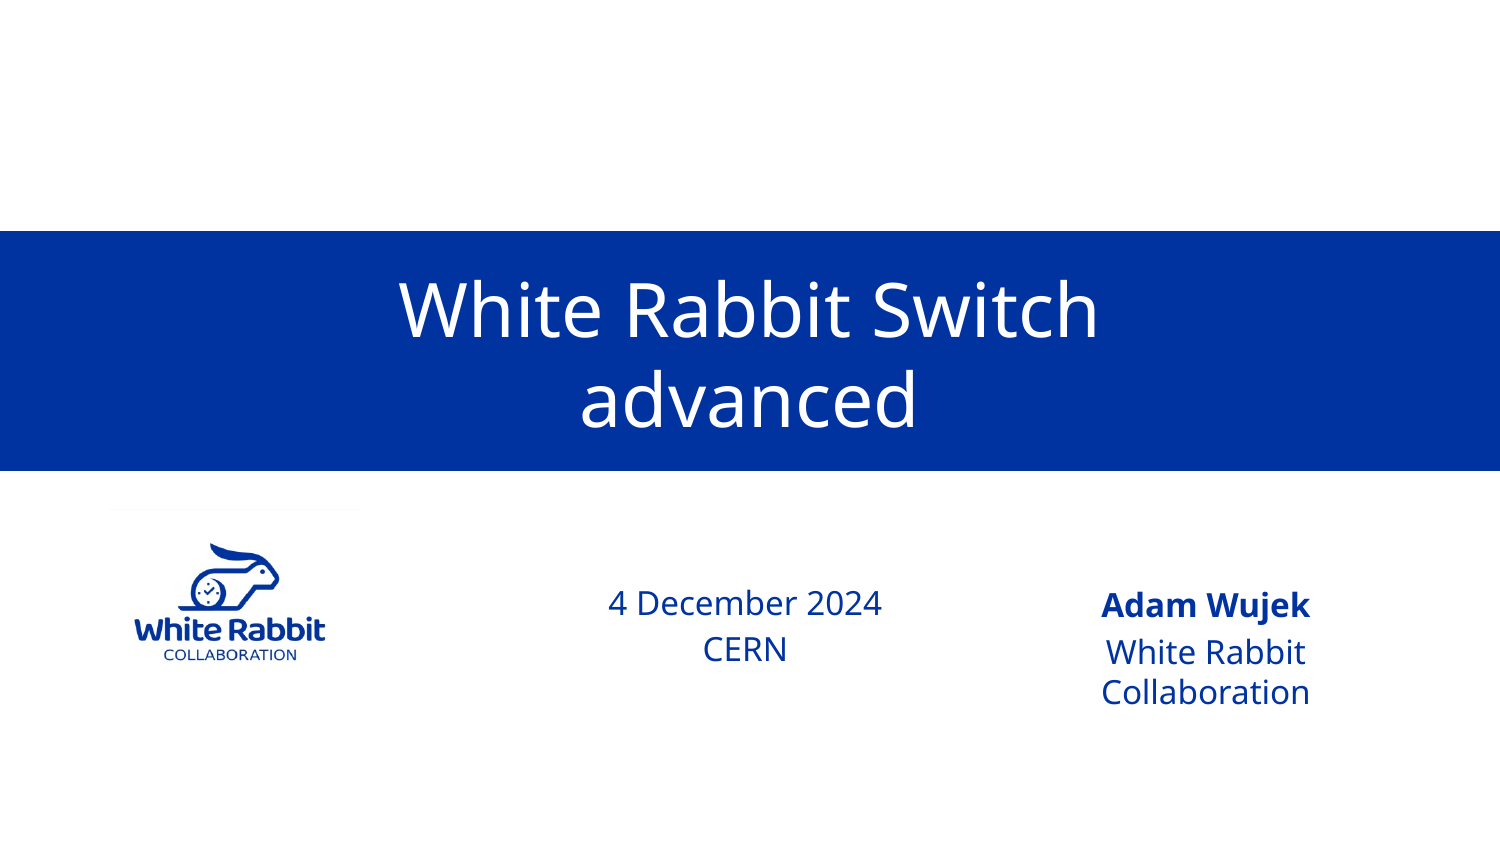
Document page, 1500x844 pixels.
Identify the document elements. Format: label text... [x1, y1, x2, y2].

picture [108, 509, 360, 695]
text_box [0, 232, 1500, 469]
title White Rabbit Switch advanced [112, 262, 1388, 443]
subtitle Adam Wujek White Rabbit Collaboration [949, 584, 1463, 704]
text_box 4 December 2024 CERN [593, 574, 898, 676]
